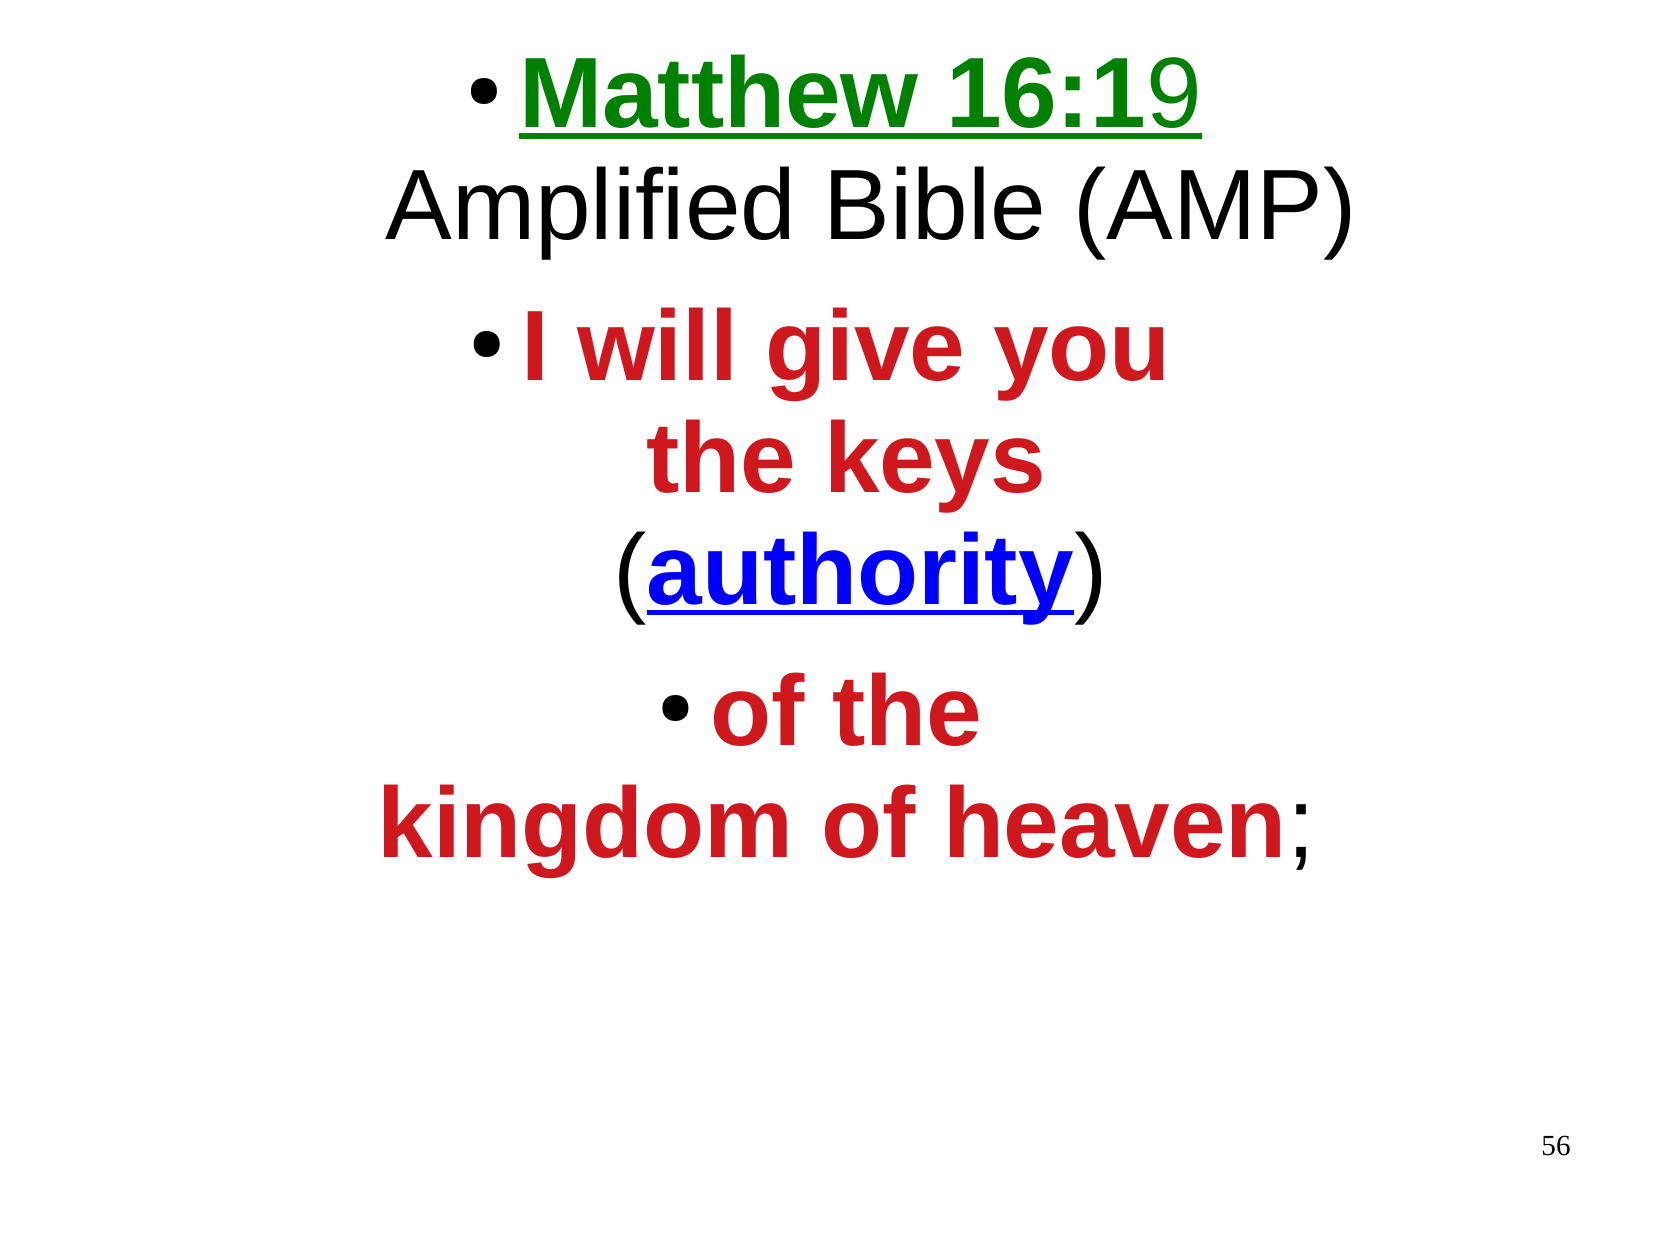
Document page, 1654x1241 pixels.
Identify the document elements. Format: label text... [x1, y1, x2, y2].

list Matthew 16:19 Amplified Bible (AMP) I will give you the keys (authority) of the kingdom of heaven; [37, 37, 1613, 1238]
